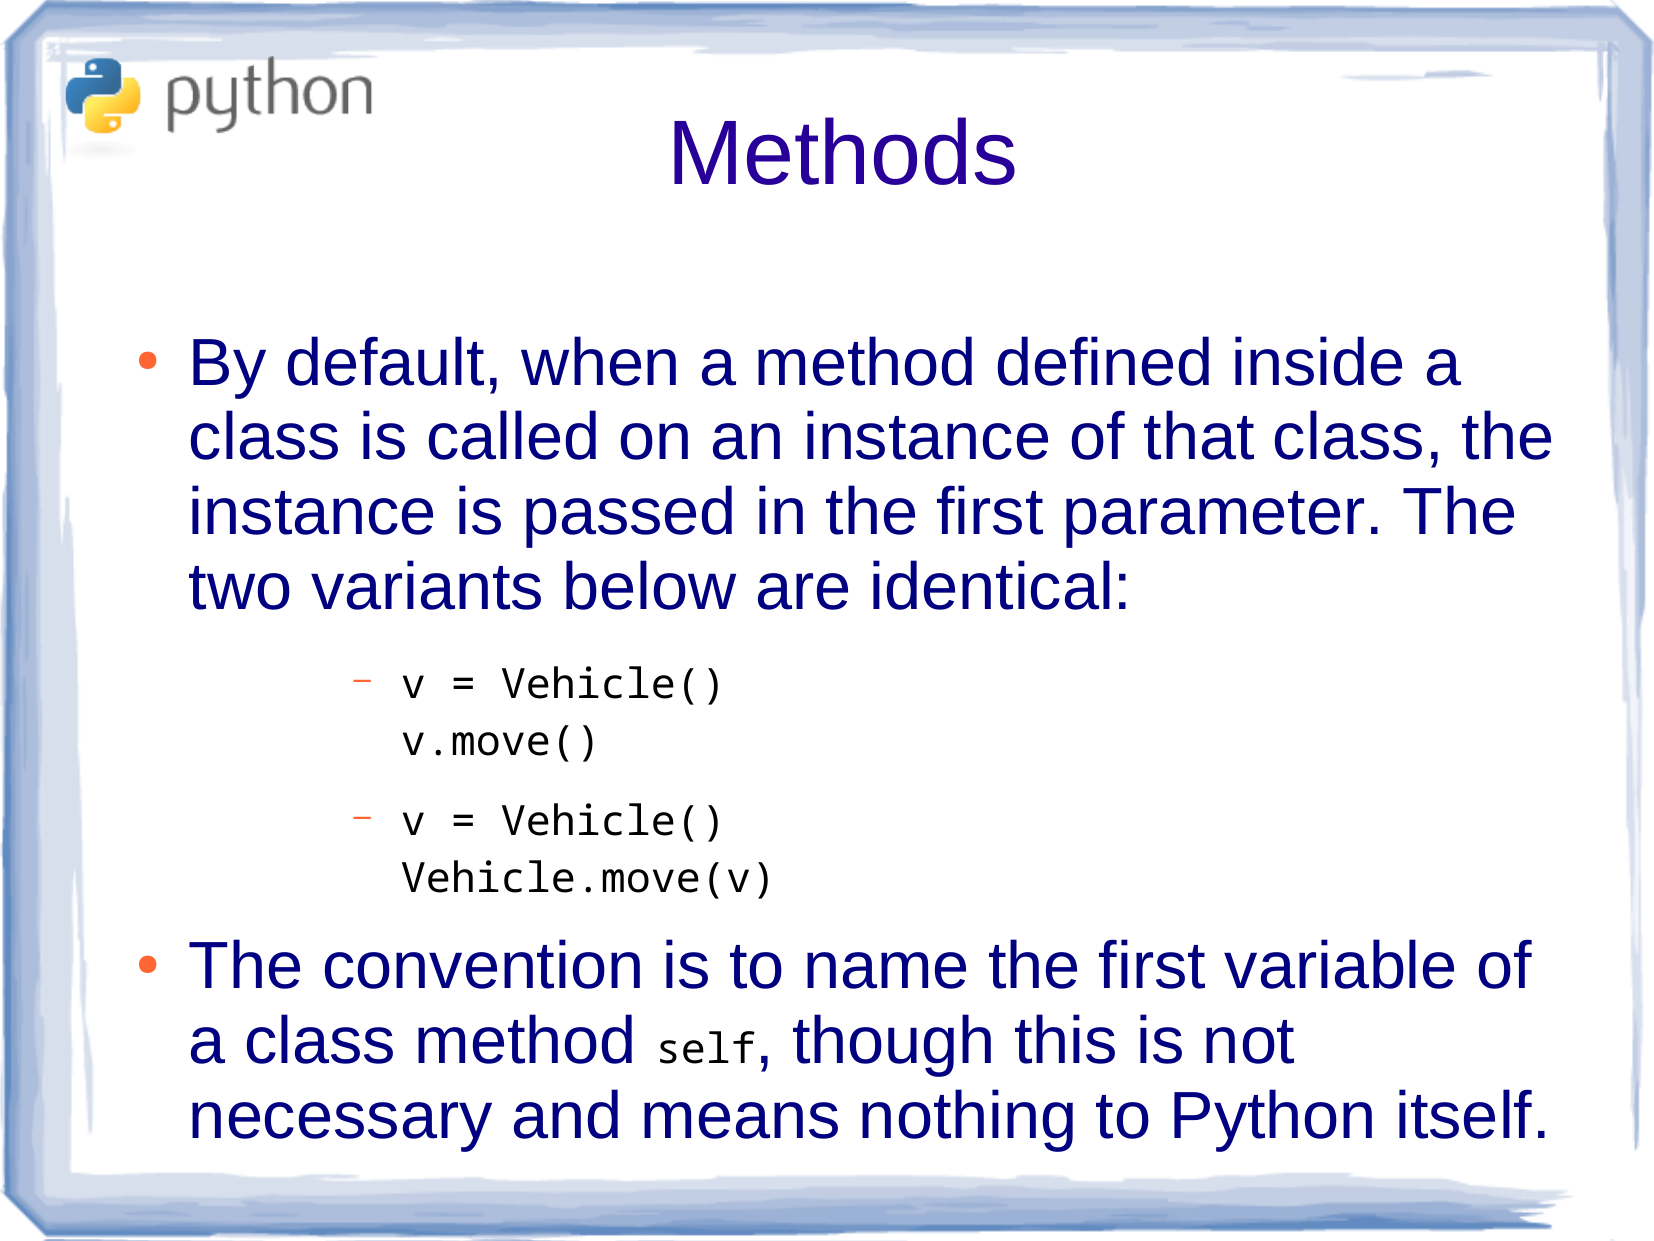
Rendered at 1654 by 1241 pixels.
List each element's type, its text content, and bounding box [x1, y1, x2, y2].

title Methods [82, 49, 1571, 257]
picture [0, 0, 1654, 1241]
list By default, when a method defined inside a class is called on an instance of that class, the instance is passed in the first parameter. The two variants below are identical: v = Vehicle() v.move() v = Vehicle() Vehicle.move(v) The convention is to name the first variable of a class method self, though this is not necessary and means nothing to Python itself. [118, 324, 1571, 1122]
